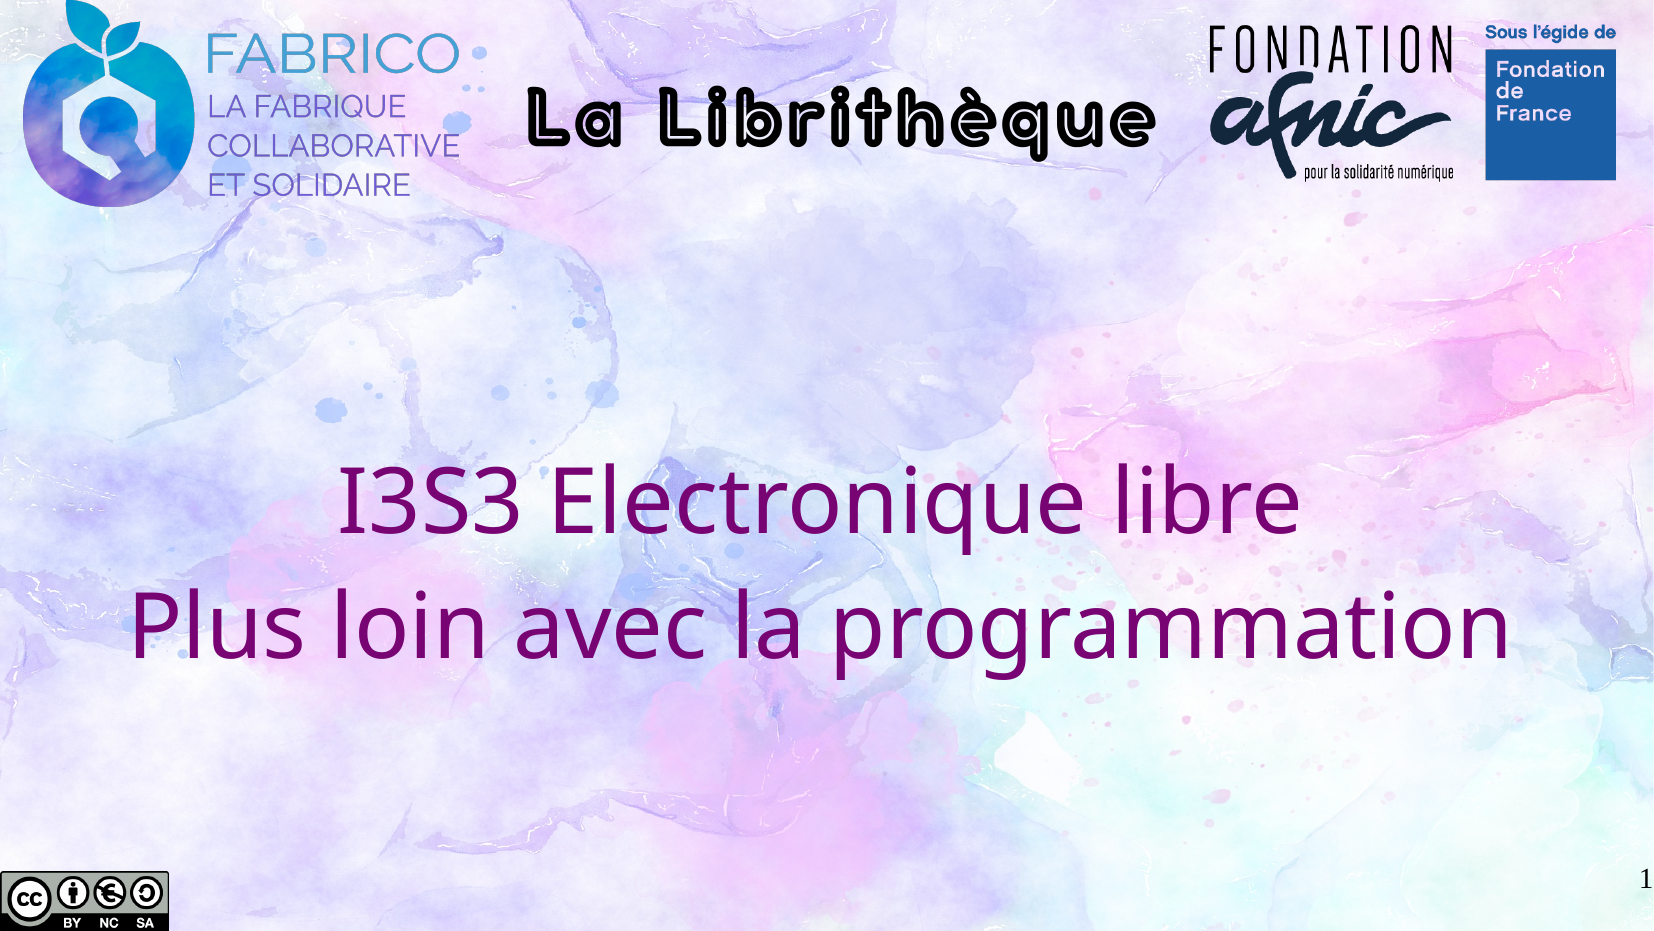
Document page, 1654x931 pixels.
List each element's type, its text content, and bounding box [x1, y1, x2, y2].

picture [23, 0, 459, 207]
title I3S3 Electronique libre Plus loin avec la programmation [76, 295, 1565, 827]
picture [0, 871, 169, 931]
picture [503, 0, 1653, 207]
